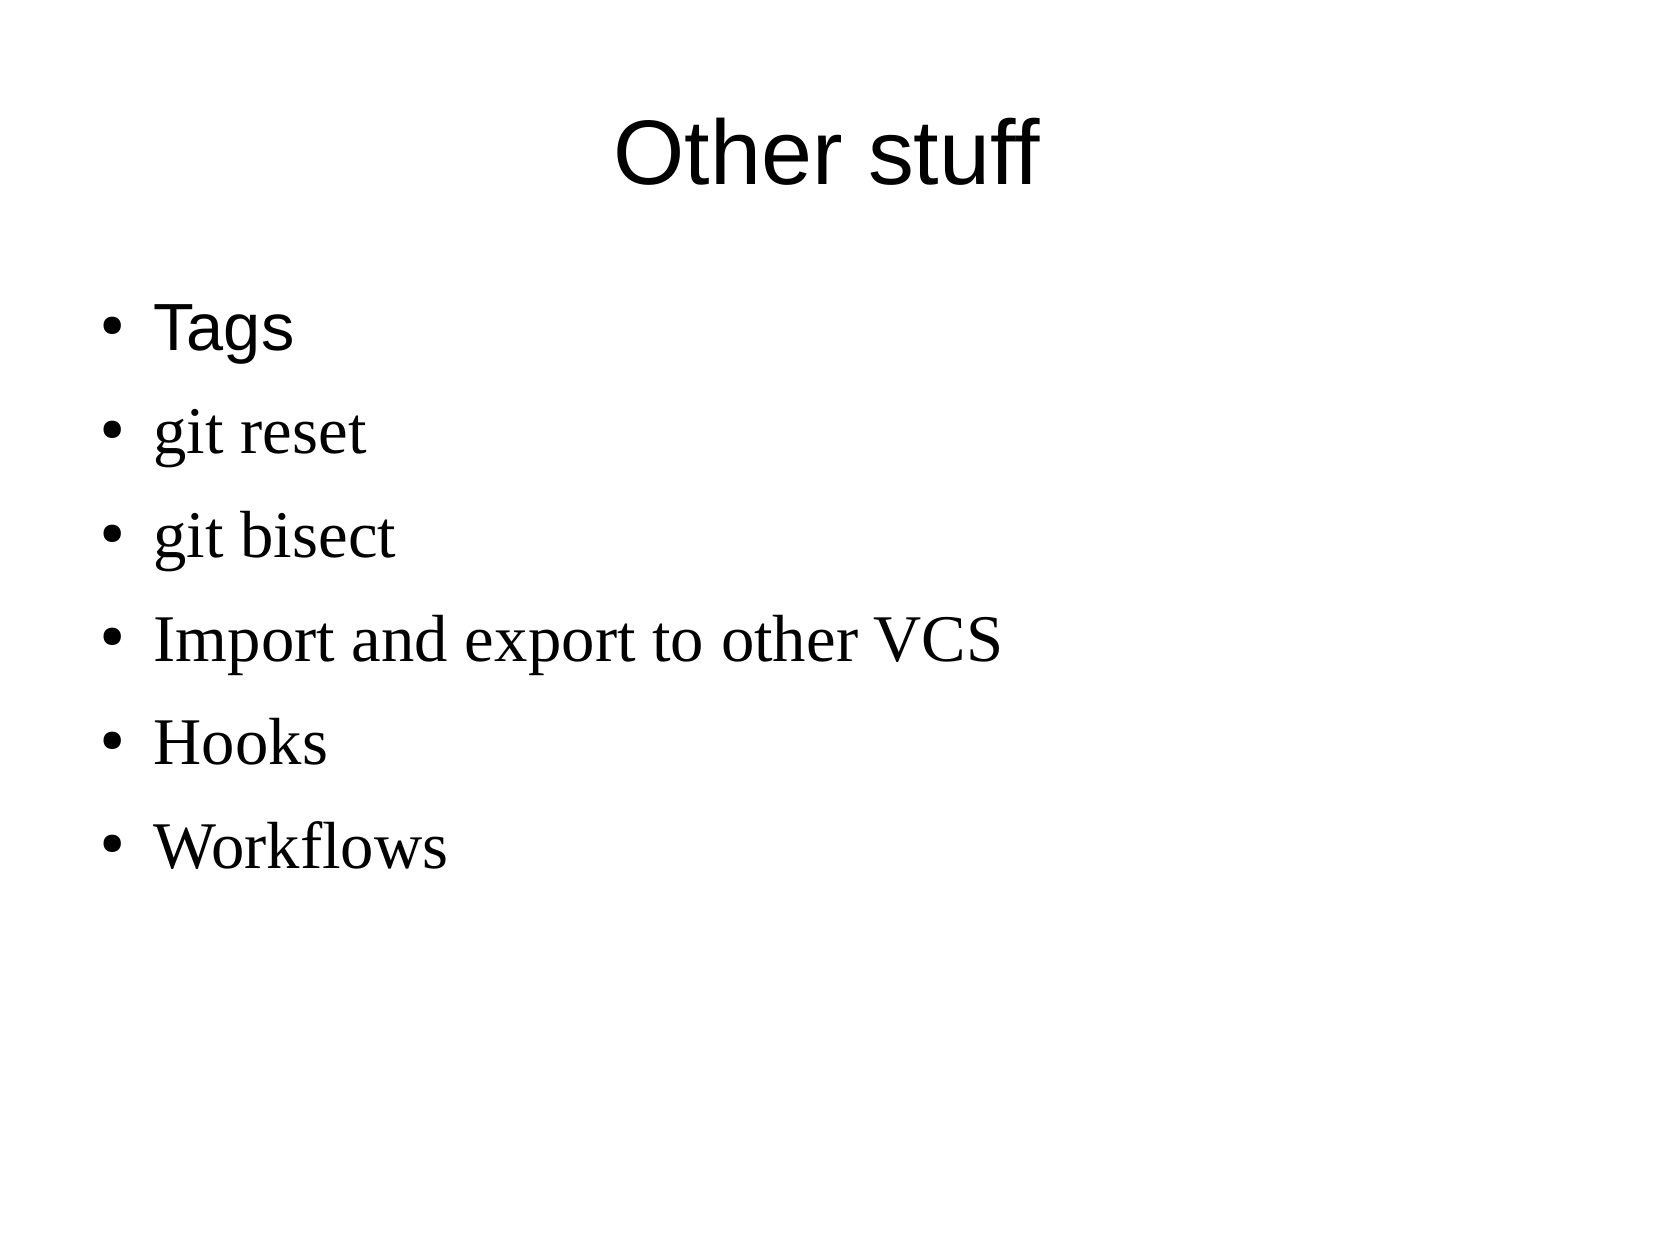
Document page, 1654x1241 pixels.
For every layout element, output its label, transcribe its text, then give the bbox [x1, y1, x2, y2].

title Other stuff [82, 49, 1571, 257]
list Tags git reset git bisect Import and export to other VCS Hooks Workflows [82, 290, 1571, 1109]
